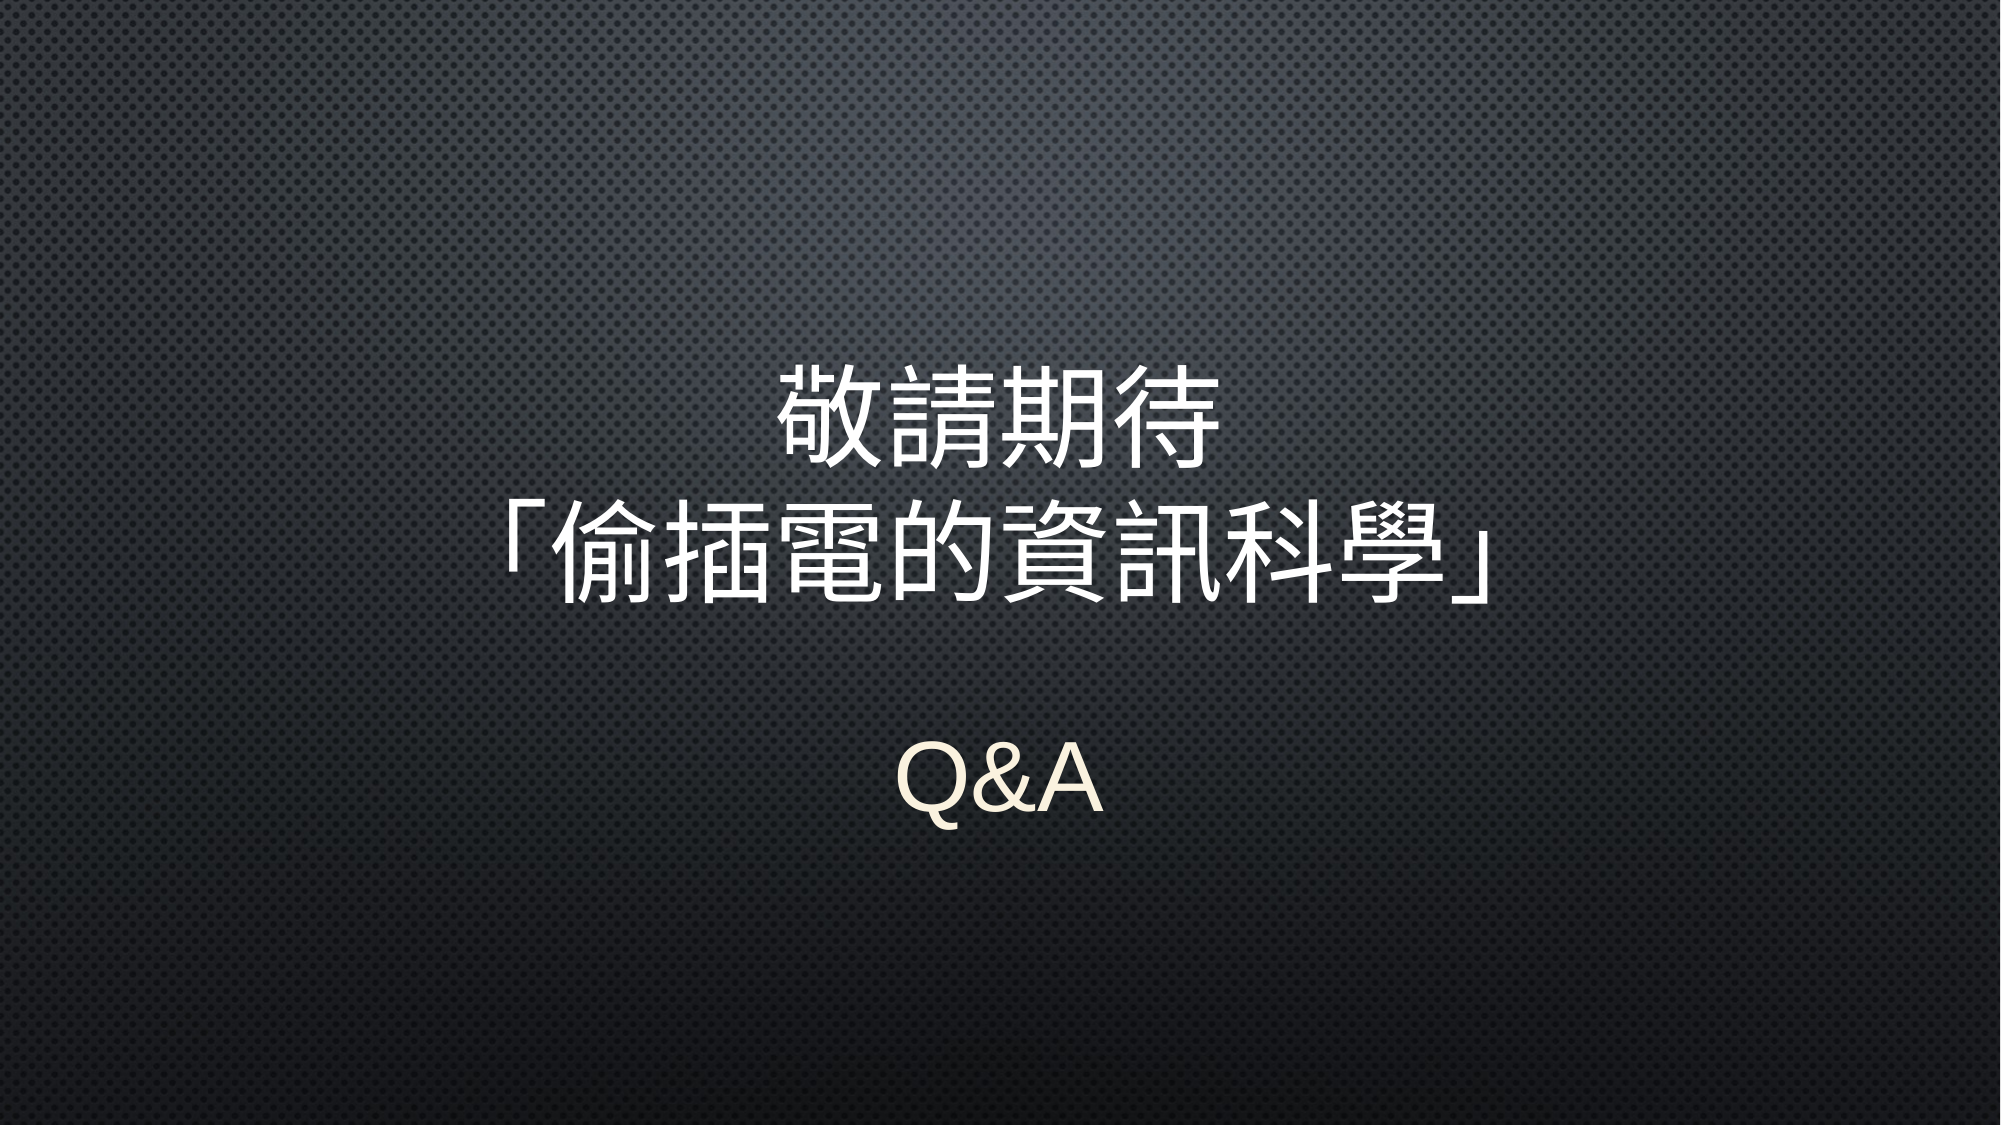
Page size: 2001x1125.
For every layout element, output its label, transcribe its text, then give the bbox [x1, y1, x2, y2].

subtitle Q&A [287, 703, 1711, 871]
title 敬請期待 「偷插電的資訊科學」 [287, 99, 1711, 625]
